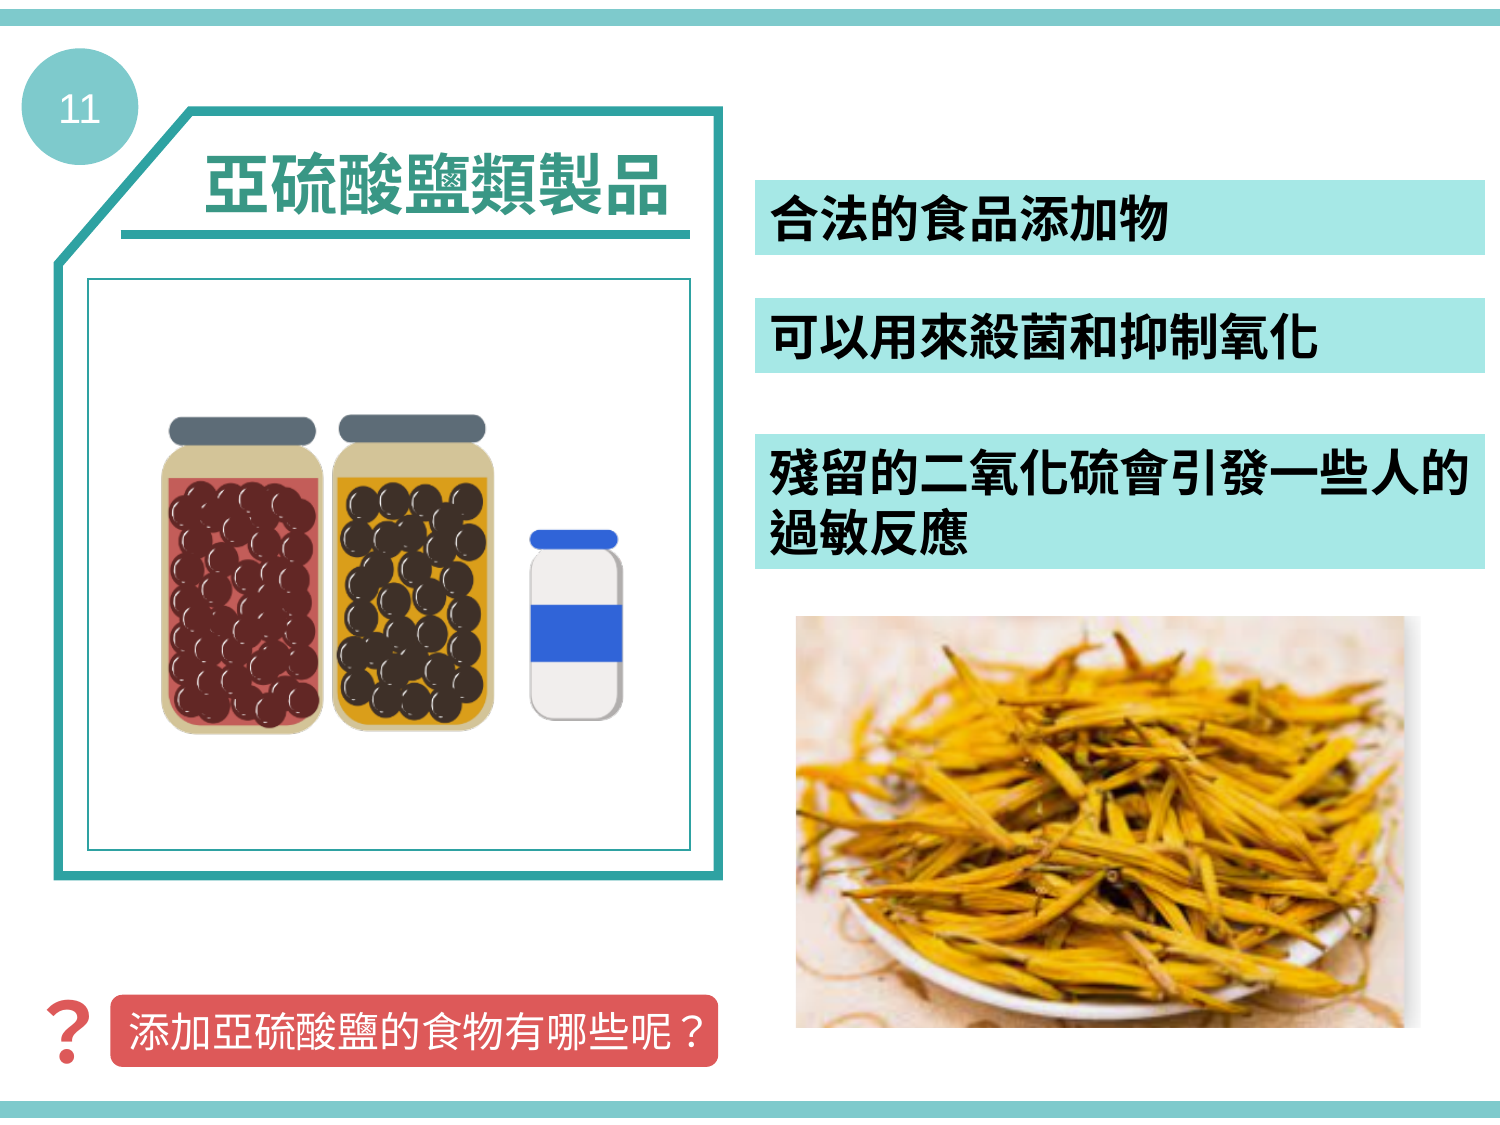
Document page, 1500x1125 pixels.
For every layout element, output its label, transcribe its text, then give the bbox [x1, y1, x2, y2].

text_box ？ [11, 973, 118, 1090]
text_box 合法的食品添加物 [755, 180, 1485, 255]
text_box [0, 9, 1500, 26]
text_box 添加亞硫酸鹽的食物有哪些呢？ [118, 994, 719, 1067]
text_box 可以用來殺菌和抑制氧化 [755, 298, 1485, 373]
text_box 亞硫酸鹽類製品 [189, 135, 686, 230]
text_box [0, 1101, 1500, 1118]
picture [795, 616, 1421, 1028]
text_box 11 [21, 48, 139, 165]
picture [42, 322, 716, 828]
text_box 殘留的二氧化硫會引發一些人的過敏反應 [755, 434, 1485, 569]
